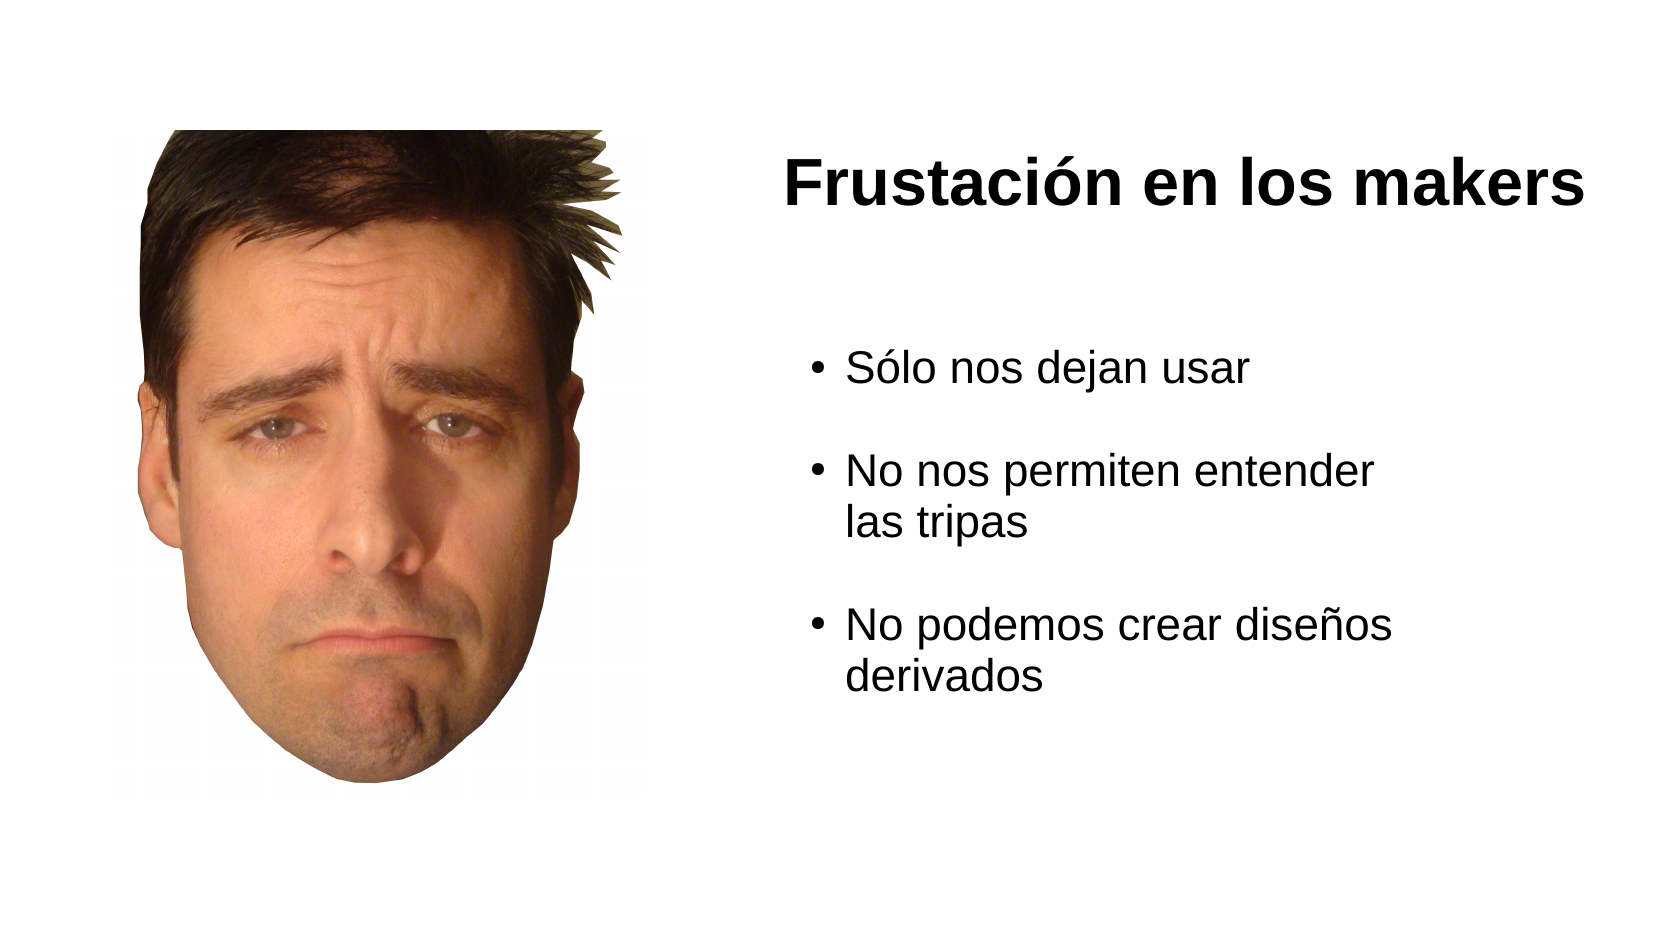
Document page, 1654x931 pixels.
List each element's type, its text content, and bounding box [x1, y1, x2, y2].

picture [108, 130, 646, 796]
title Frustación en los makers [735, 105, 1636, 261]
text_box Sólo nos dejan usar No nos permiten entender las tripas No podemos crear diseños derivados [795, 335, 1426, 761]
